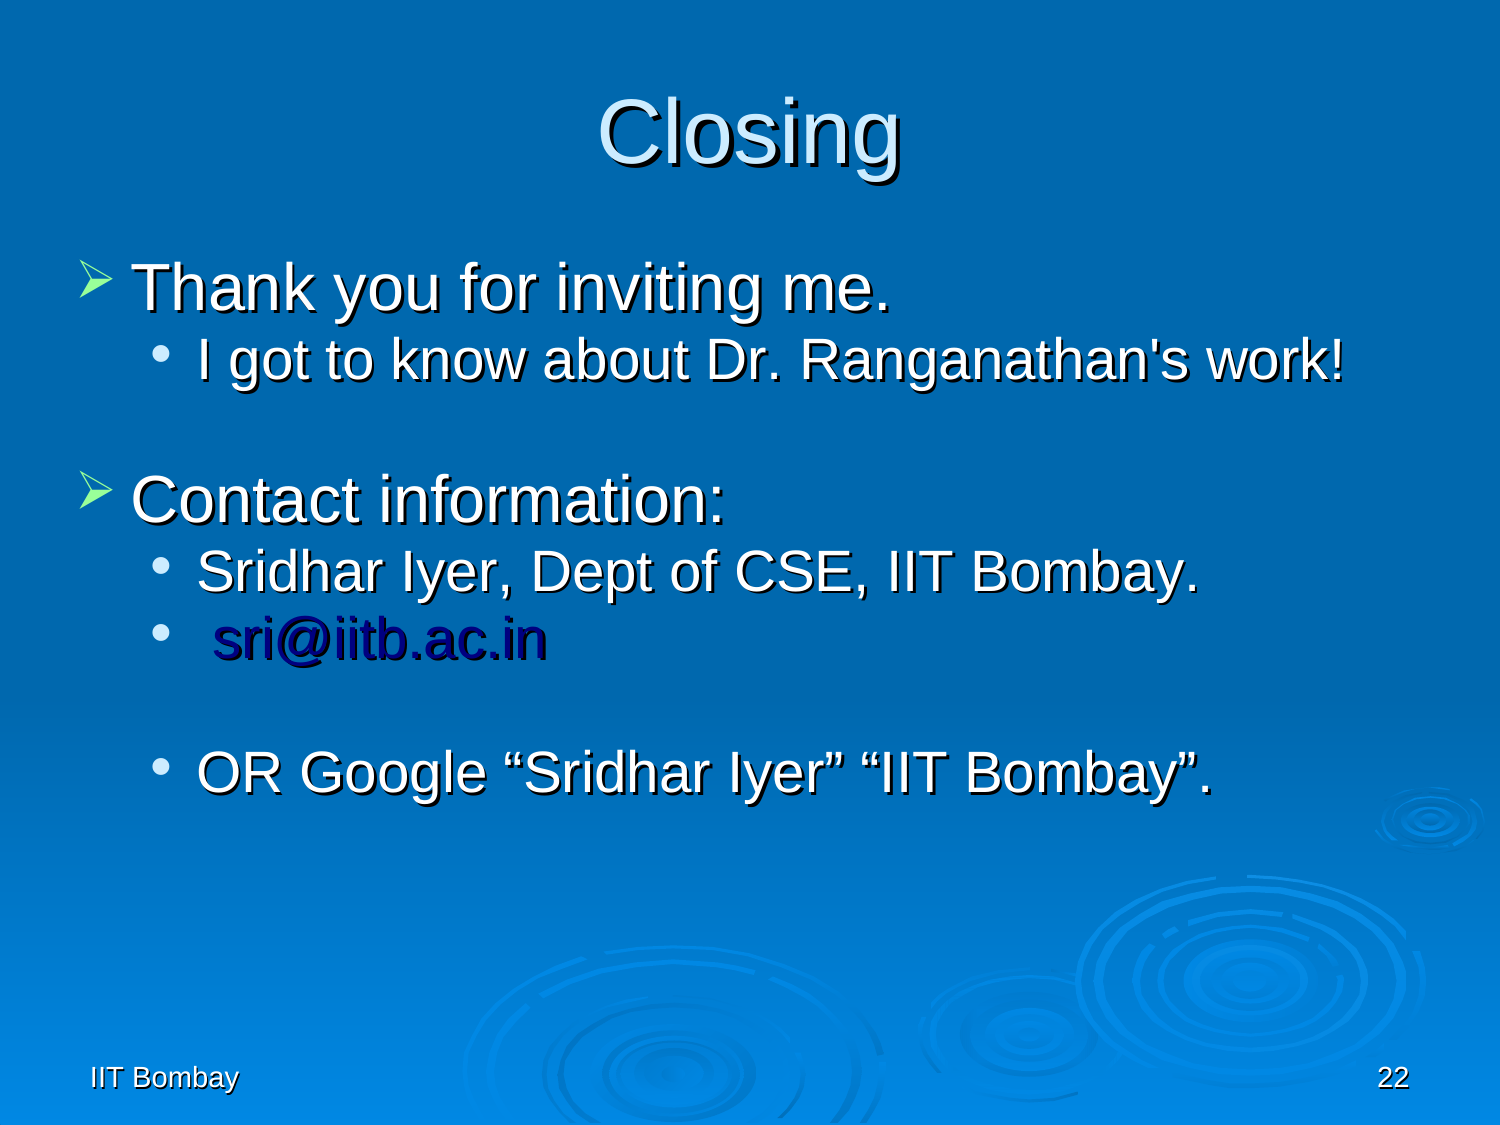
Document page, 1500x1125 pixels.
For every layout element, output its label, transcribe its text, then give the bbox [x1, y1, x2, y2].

list Thank you for inviting me. I got to know about Dr. Ranganathan's work! Contact information: Sridhar Iyer, Dept of CSE, IIT Bombay. sri@iitb.ac.in OR Google “Sridhar Iyer” “IIT Bombay”. [74, 262, 1425, 991]
title Closing [74, 52, 1425, 225]
